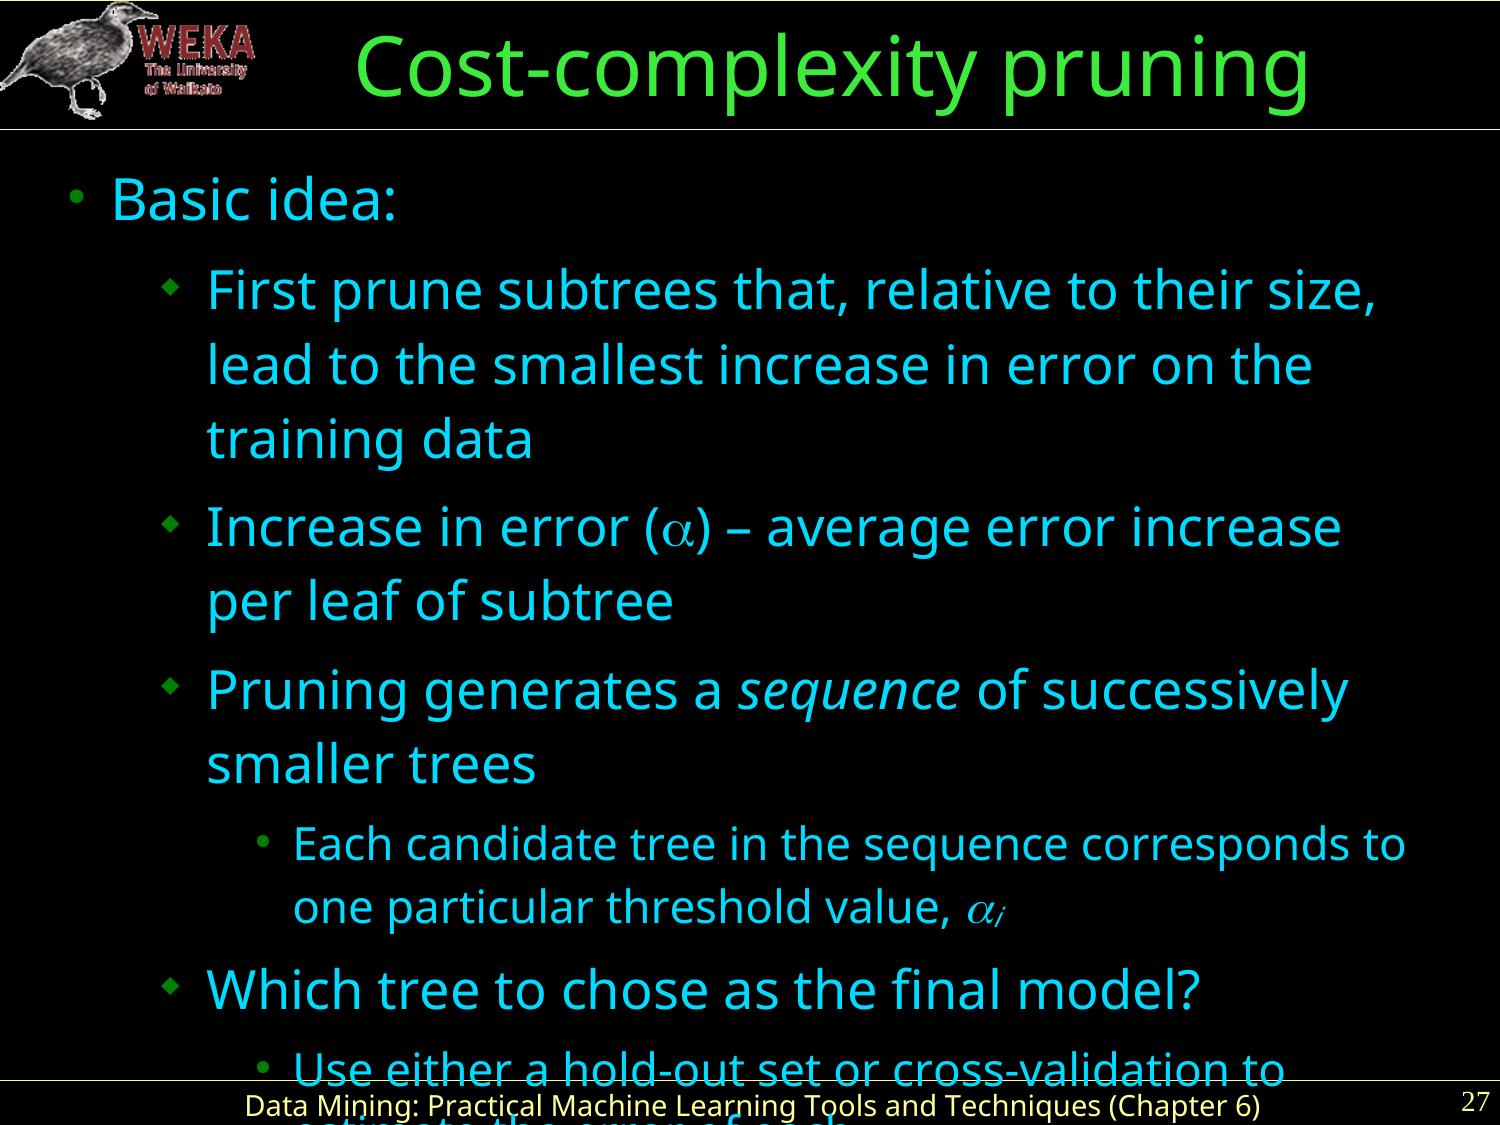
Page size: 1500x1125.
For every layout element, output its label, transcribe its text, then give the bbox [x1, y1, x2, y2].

list Basic idea: First prune subtrees that, relative to their size, lead to the smallest increase in error on the training data Increase in error (α) – average error increase per leaf of subtree Pruning generates a sequence of successively smaller trees Each candidate tree in the sequence corresponds to one particular threshold value, αi Which tree to chose as the final model? Use either a hold-out set or cross-validation to estimate the error of each [67, 158, 1418, 1074]
picture [0, 1, 266, 129]
title Cost-complexity pruning [353, 0, 1429, 159]
